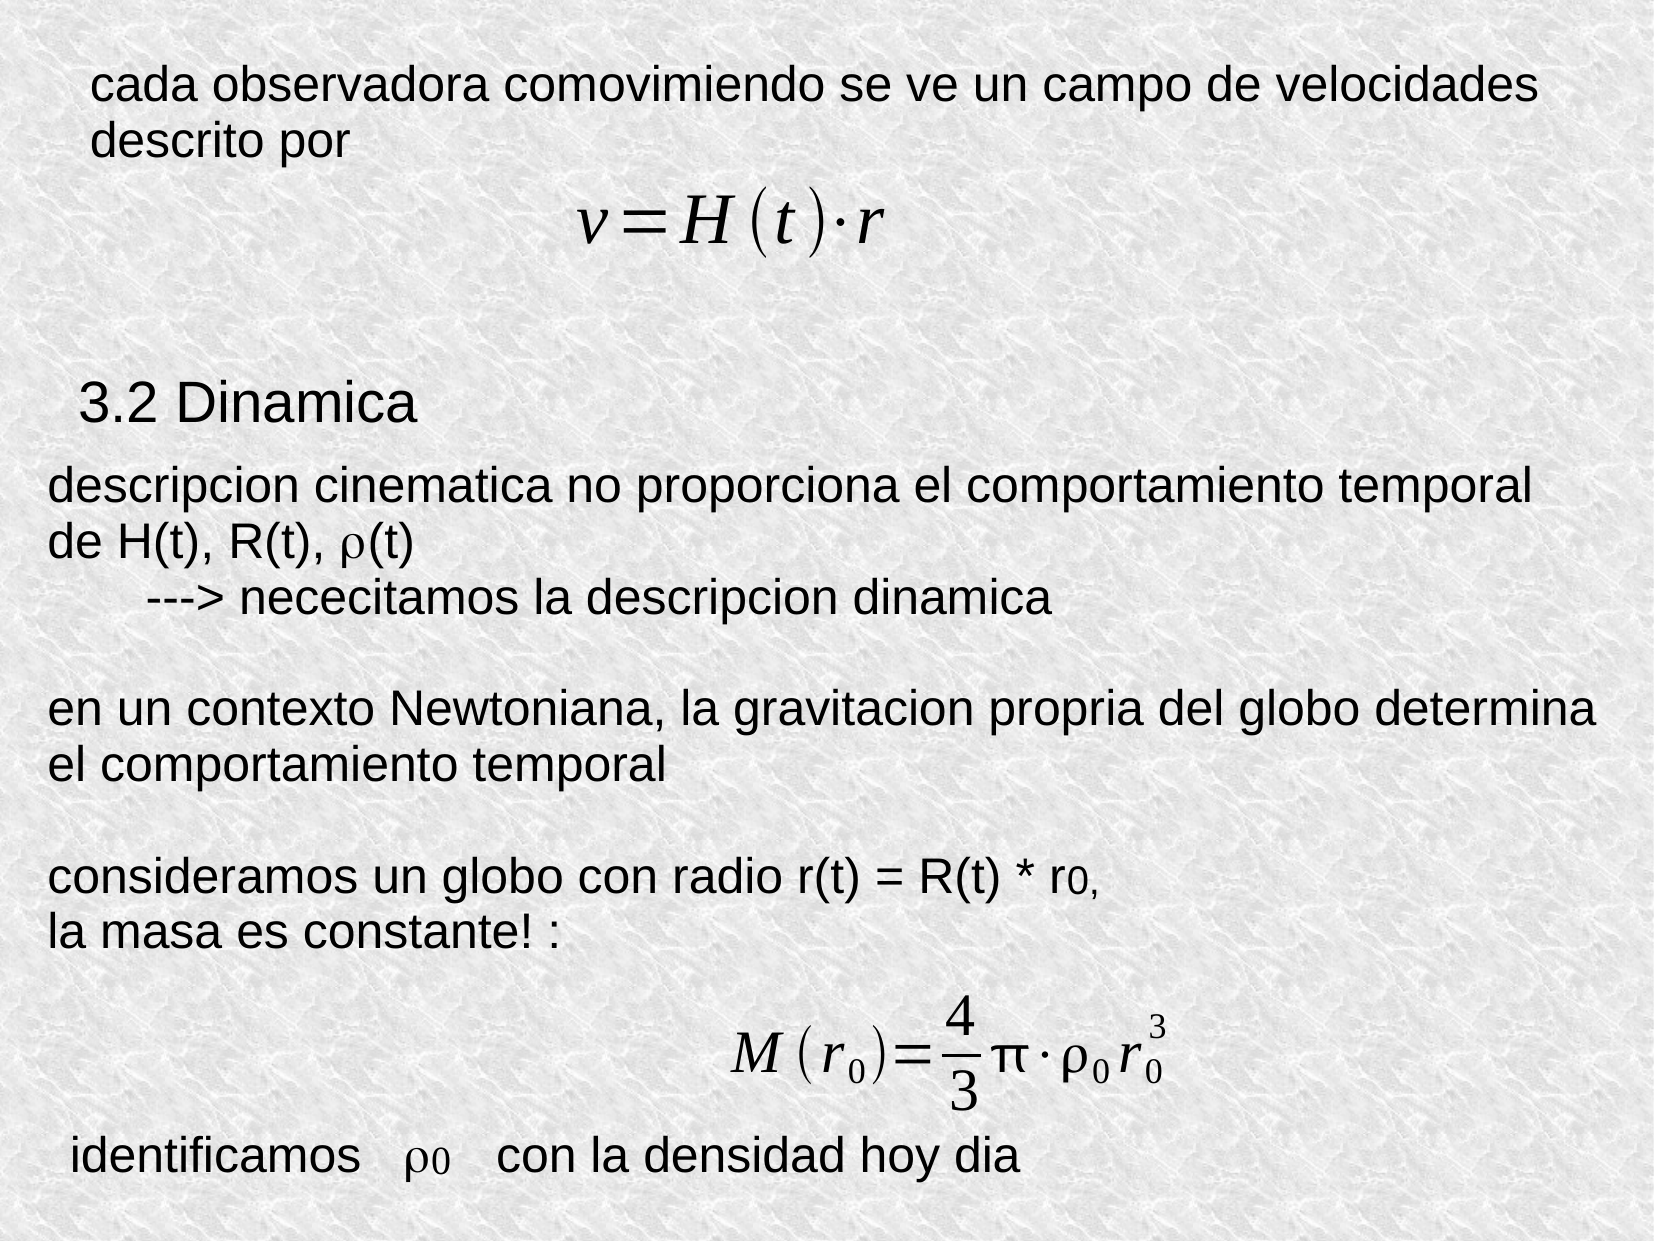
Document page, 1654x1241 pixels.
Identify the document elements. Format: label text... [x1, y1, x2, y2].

text_box descripcion cinematica no proporciona el comportamiento temporal de H(t), R(t), (t) ---> nececitamos la descripcion dinamica en un contexto Newtoniana, la gravitacion propria del globo determina el comportamiento temporal consideramos un globo con radio r(t) = R(t) * r0, la masa es constante! : [32, 450, 1613, 1096]
text_box 3.2 Dinamica [63, 362, 451, 450]
text_box identificamos 0 con la densidad hoy dia [55, 1119, 1155, 1208]
chart [558, 180, 901, 263]
picture [0, 0, 1654, 1241]
text_box cada observadora comovimiendo se ve un campo de velocidades descrito por [75, 48, 1555, 188]
chart [712, 982, 1179, 1126]
